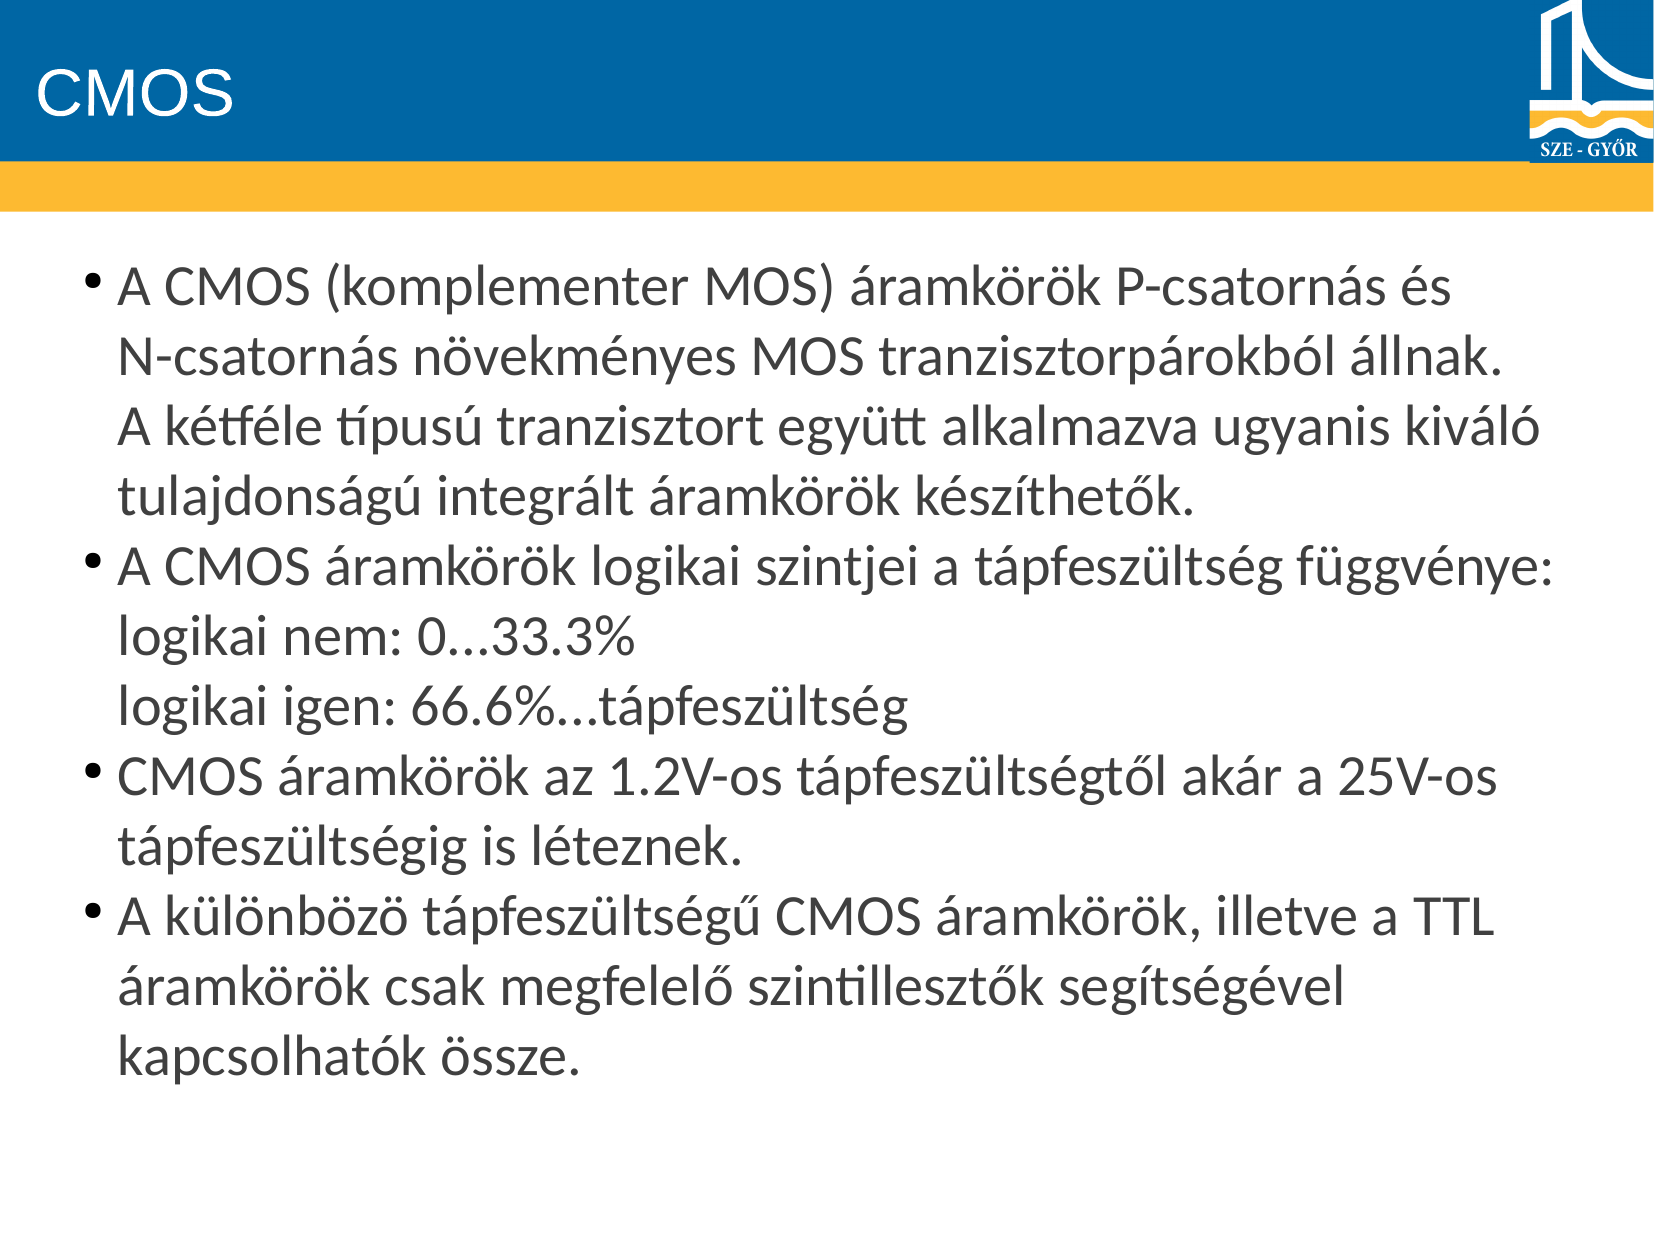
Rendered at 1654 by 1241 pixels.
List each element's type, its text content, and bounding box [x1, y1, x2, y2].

picture [1529, 0, 1654, 163]
text_box A CMOS (komplementer MOS) áramkörök P-csatornás és N-csatornás növekményes MOS tranzisztorpárokból állnak. A kétféle típusú tranzisztort együtt alkalmazva ugyanis kiváló tulajdonságú integrált áramkörök készíthetők. A CMOS áramkörök logikai szintjei a tápfeszültség függvénye: logikai nem: 0...33.3% logikai igen: 66.6%...tápfeszültség CMOS áramkörök az 1.2V-os tápfeszültségtől akár a 25V-os tápfeszültségig is léteznek. A különbözö tápfeszültségű CMOS áramkörök, illetve a TTL áramkörök csak megfelelő szintillesztők segítségével kapcsolhatók össze. [82, 247, 1571, 1198]
text_box CMOS [34, 48, 1524, 144]
